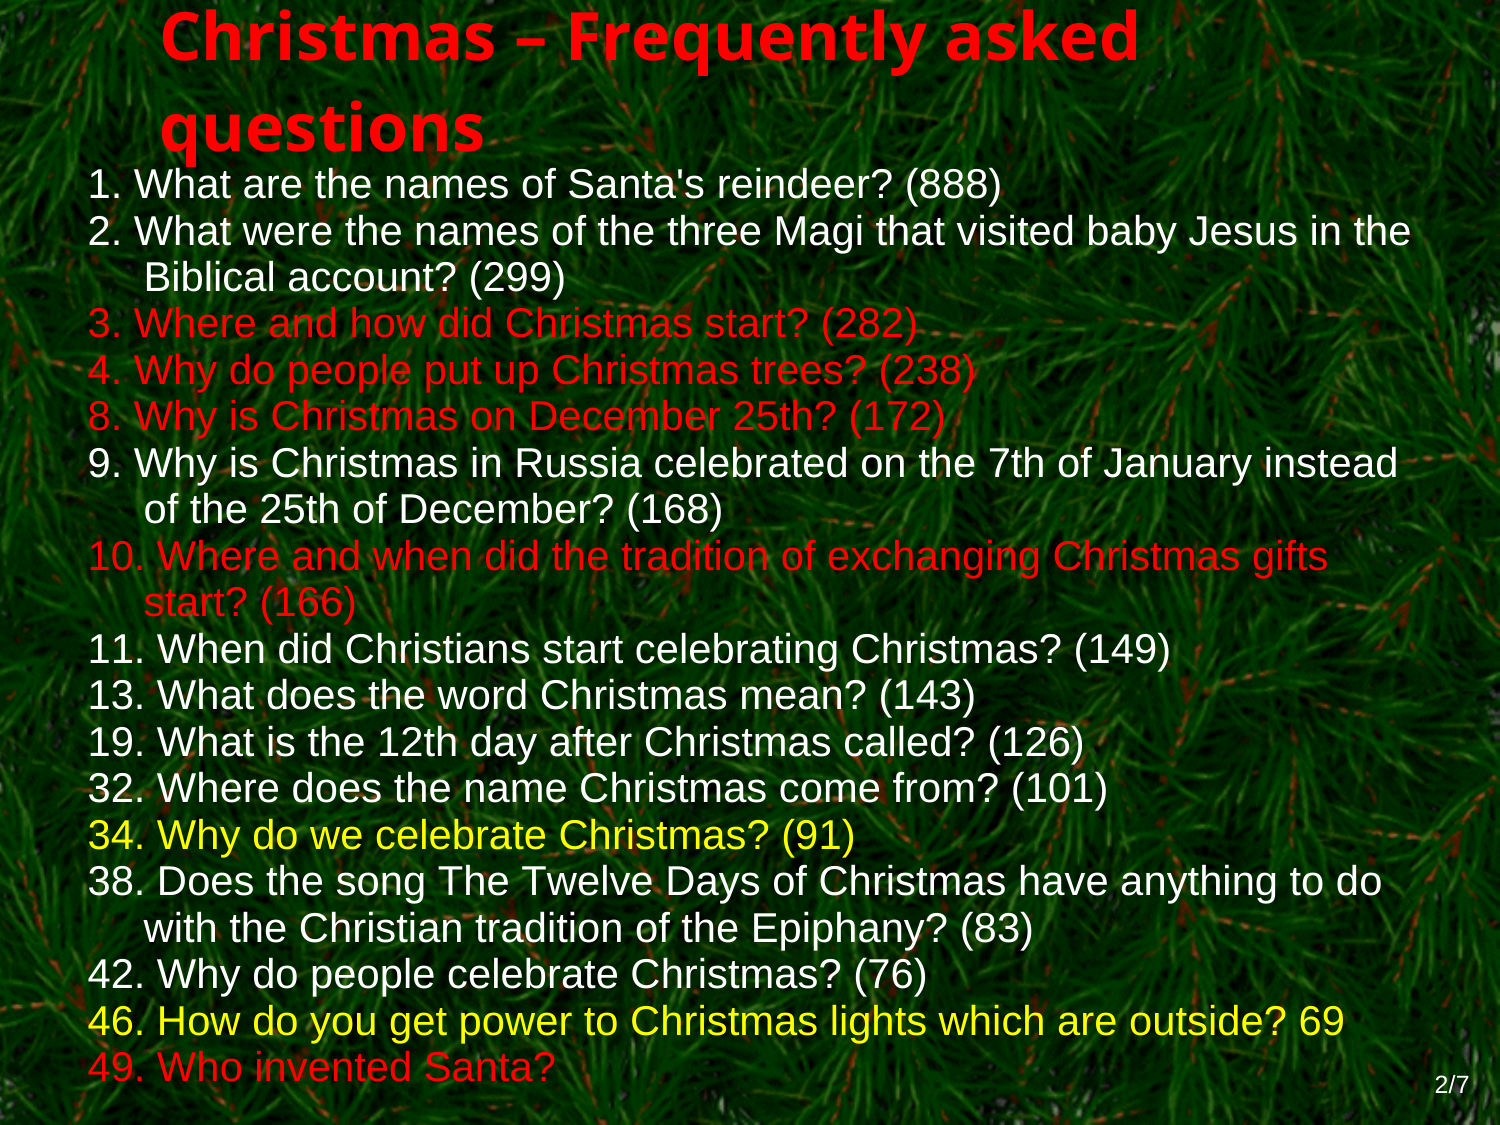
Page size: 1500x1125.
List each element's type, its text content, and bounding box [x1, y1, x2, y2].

picture [0, 0, 1500, 1125]
list 1. What are the names of Santa's reindeer? (888) 2. What were the names of the three Magi that visited baby Jesus in the Biblical account? (299) 3. Where and how did Christmas start? (282) 4. Why do people put up Christmas trees? (238) 8. Why is Christmas on December 25th? (172) 9. Why is Christmas in Russia celebrated on the 7th of January instead of the 25th of December? (168) 10. Where and when did the tradition of exchanging Christmas gifts start? (166) 11. When did Christians start celebrating Christmas? (149) 13. What does the word Christmas mean? (143) 19. What is the 12th day after Christmas called? (126) 32. Where does the name Christmas come from? (101) 34. Why do we celebrate Christmas? (91) 38. Does the song The Twelve Days of Christmas have anything to do with the Christian tradition of the Epiphany? (83) 42. Why do people celebrate Christmas? (76) 46. How do you get power to Christmas lights which are outside? 69 49. Who invented Santa? [87, 160, 1438, 1091]
title Christmas – Frequently asked questions [159, 0, 1375, 160]
picture [1438, 1077, 1444, 1087]
